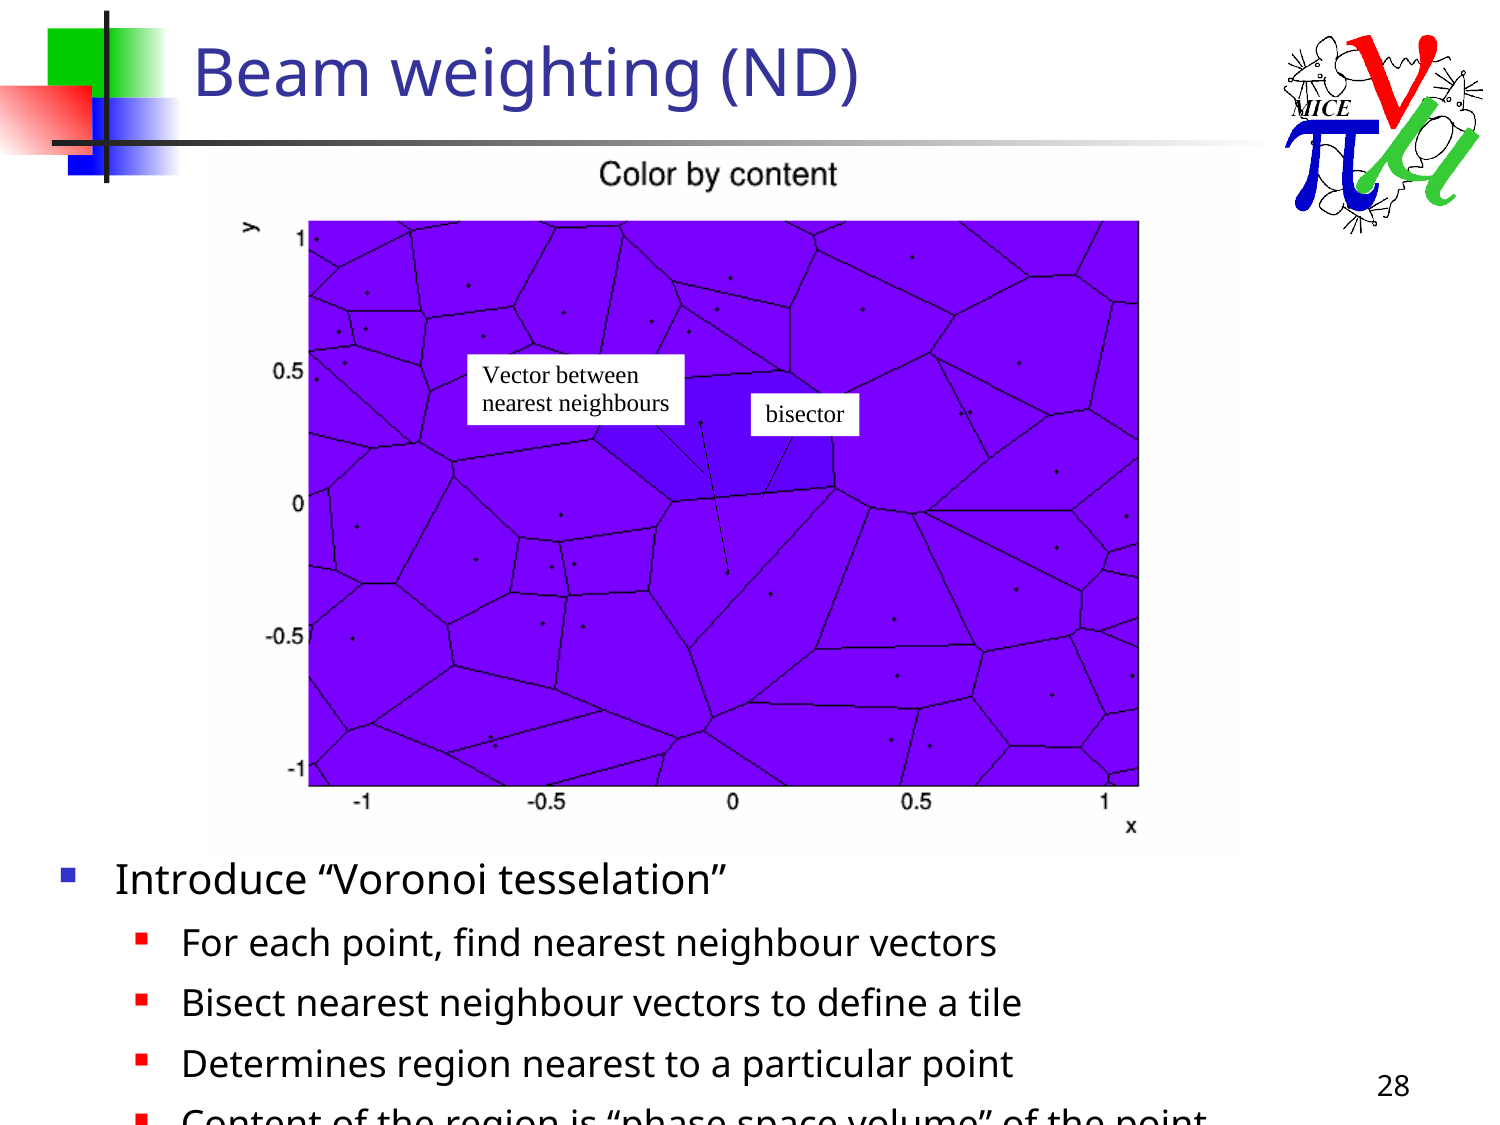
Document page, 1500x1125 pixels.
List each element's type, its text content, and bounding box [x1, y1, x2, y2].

title Beam weighting (ND) [191, 0, 1471, 164]
text_box Vector between nearest neighbours [467, 354, 685, 426]
picture [206, 151, 1242, 857]
picture [1264, 5, 1500, 251]
text_box bisector [750, 393, 860, 437]
list Introduce “Voronoi tesselation” For each point, find nearest neighbour vectors Bisect nearest neighbour vectors to define a tile Determines region nearest to a particular point Content of the region is “phase space volume” of the point [59, 850, 1495, 1113]
